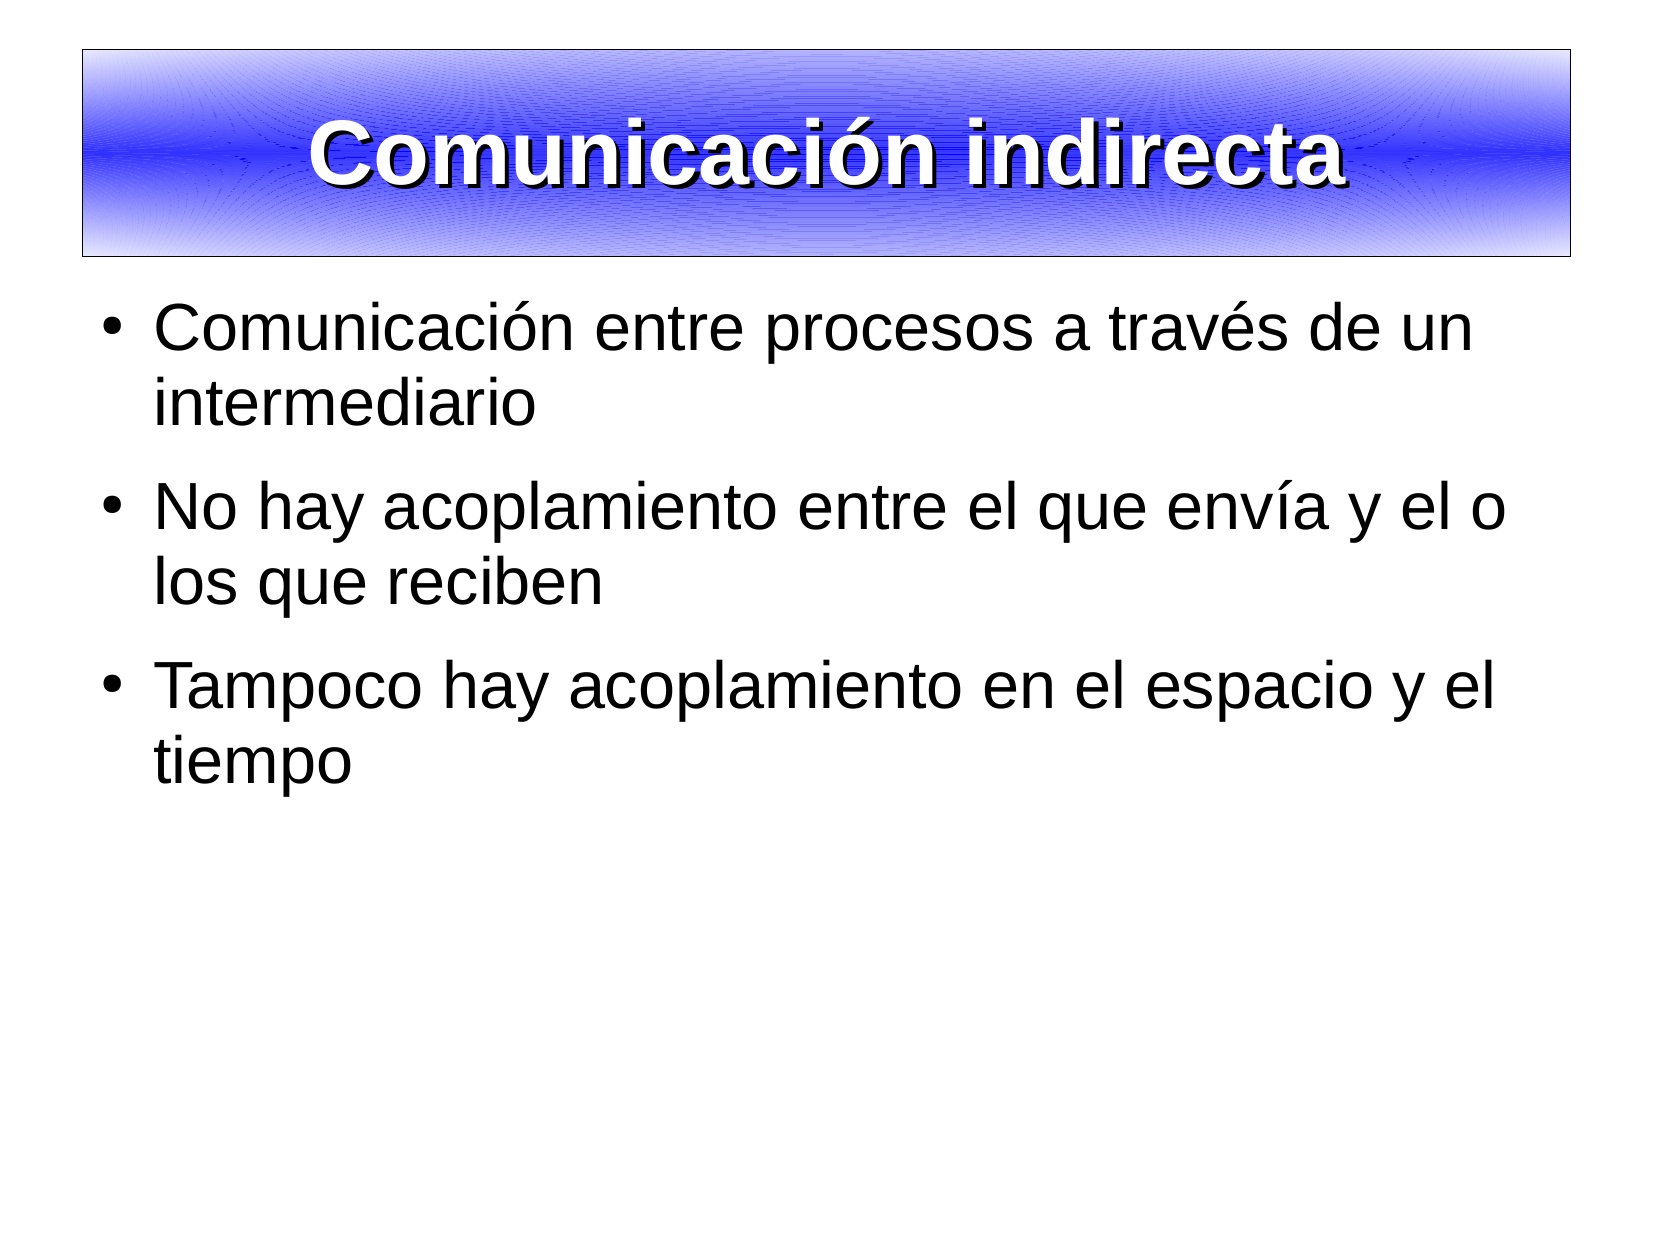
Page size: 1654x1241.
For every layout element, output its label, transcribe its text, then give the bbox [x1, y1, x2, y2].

title Comunicación indirecta [82, 49, 1571, 257]
list Comunicación entre procesos a través de un intermediario No hay acoplamiento entre el que envía y el o los que reciben Tampoco hay acoplamiento en el espacio y el tiempo [82, 290, 1571, 1109]
